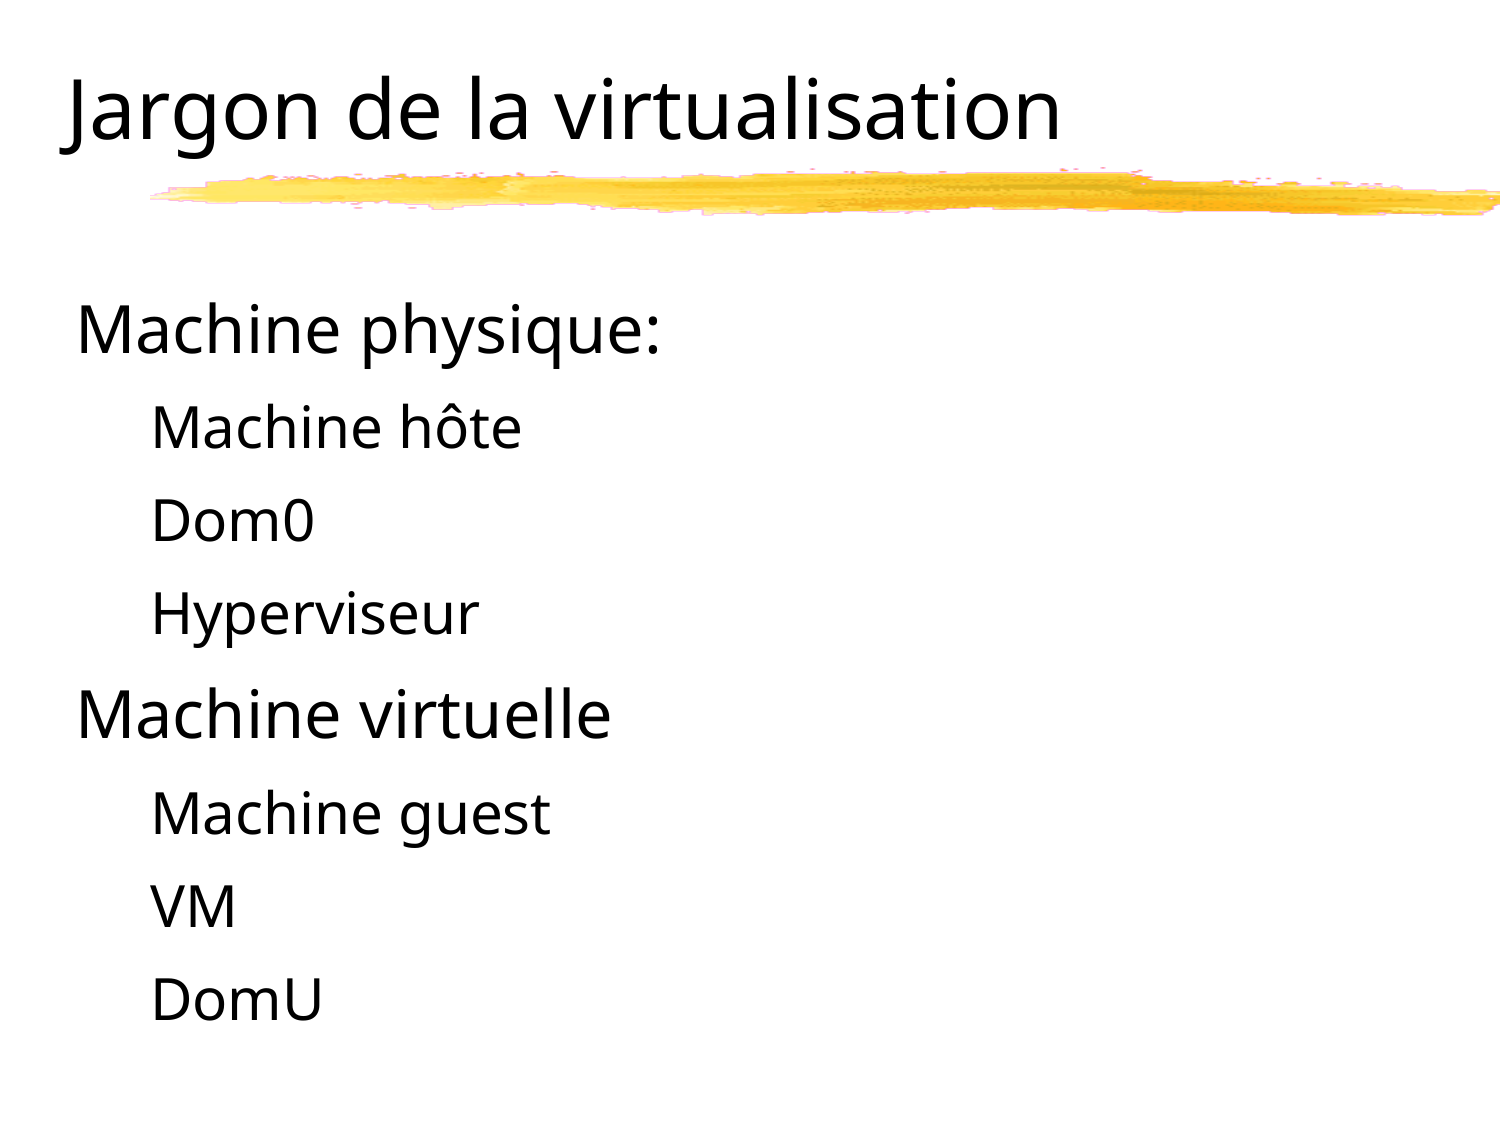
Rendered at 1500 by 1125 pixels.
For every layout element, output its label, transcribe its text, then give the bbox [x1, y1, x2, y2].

title Jargon de la virtualisation [66, 0, 1342, 226]
picture [1342, 162, 1500, 226]
list Machine physique: Machine hôte Dom0 Hyperviseur Machine virtuelle Machine guest VM DomU [75, 282, 1417, 1070]
